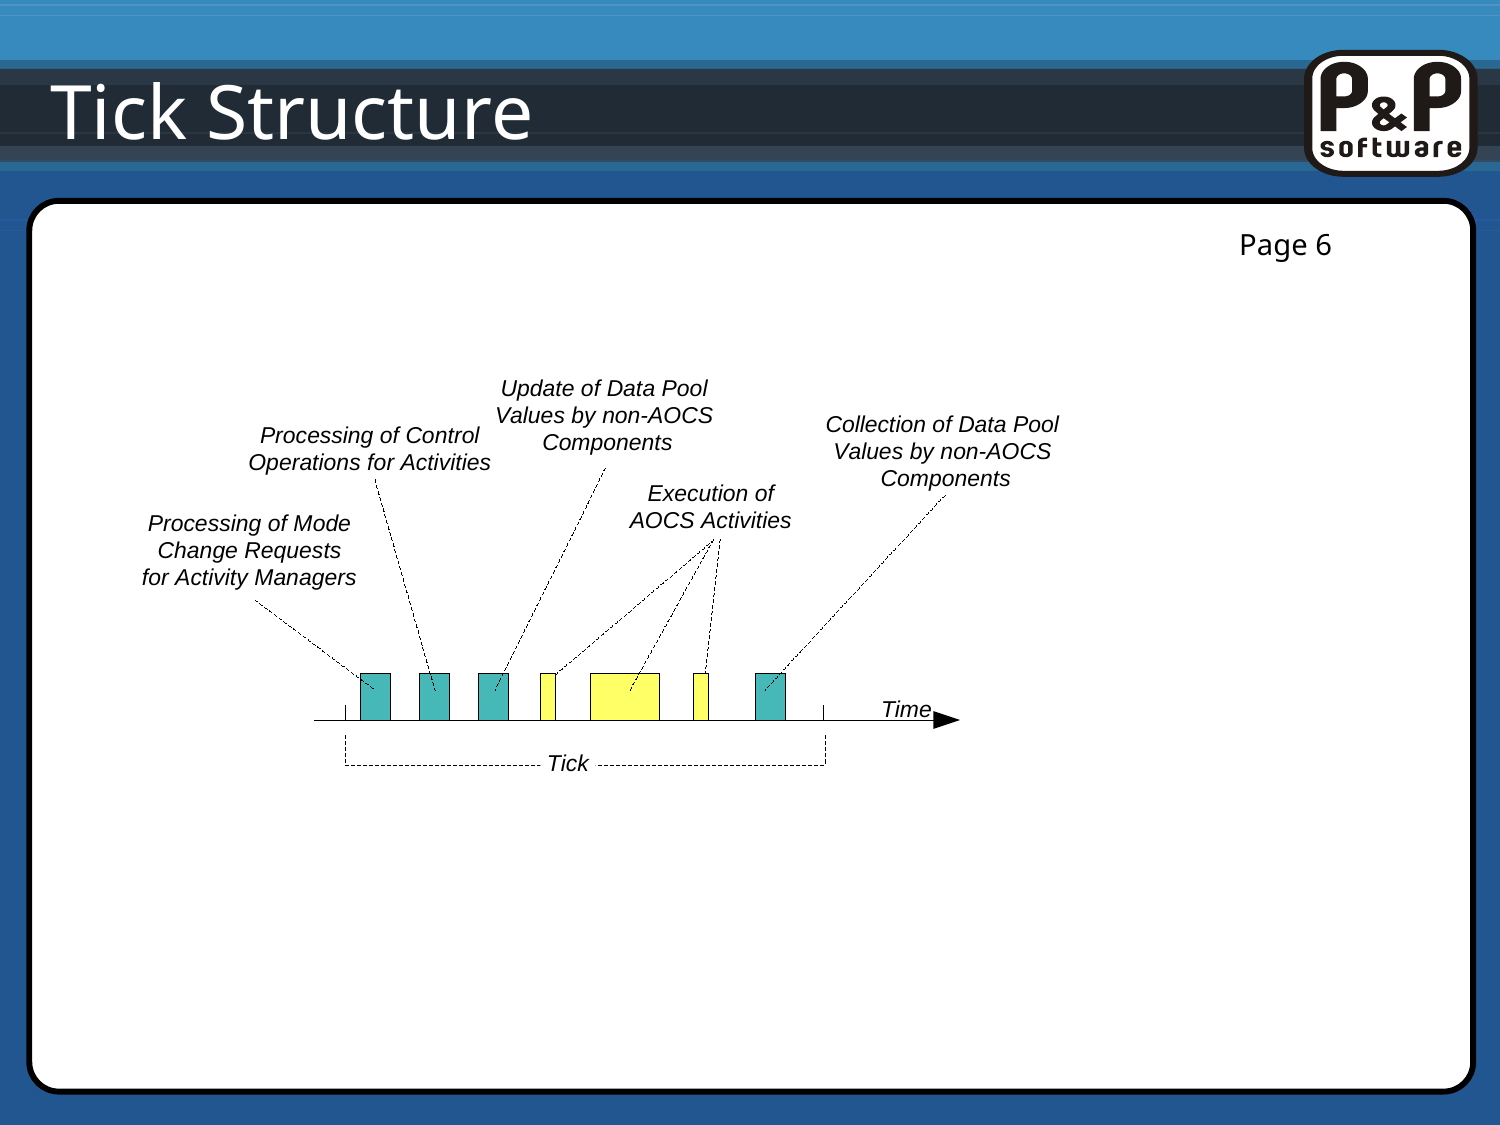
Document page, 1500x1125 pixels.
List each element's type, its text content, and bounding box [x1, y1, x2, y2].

text_box [693, 673, 709, 721]
text_box Collection of Data Pool Values by non-AOCS Components [825, 410, 1066, 491]
text_box [755, 673, 786, 721]
text_box [419, 673, 450, 720]
text_box Update of Data Pool Values by non-AOCS Components [495, 375, 720, 455]
title Tick Structure [50, 16, 1091, 204]
picture [0, 0, 1500, 239]
text_box Execution of AOCS Activities [629, 479, 796, 533]
text_box [360, 673, 391, 721]
text_box [590, 673, 660, 721]
text_box Processing of Control Operations for Activities [248, 421, 492, 475]
text_box Time [881, 695, 950, 729]
text_box [540, 673, 556, 721]
text_box [478, 673, 509, 721]
text_box Processing of Mode Change Requests for Activity Managers [141, 510, 357, 590]
text_box Tick [540, 749, 596, 782]
